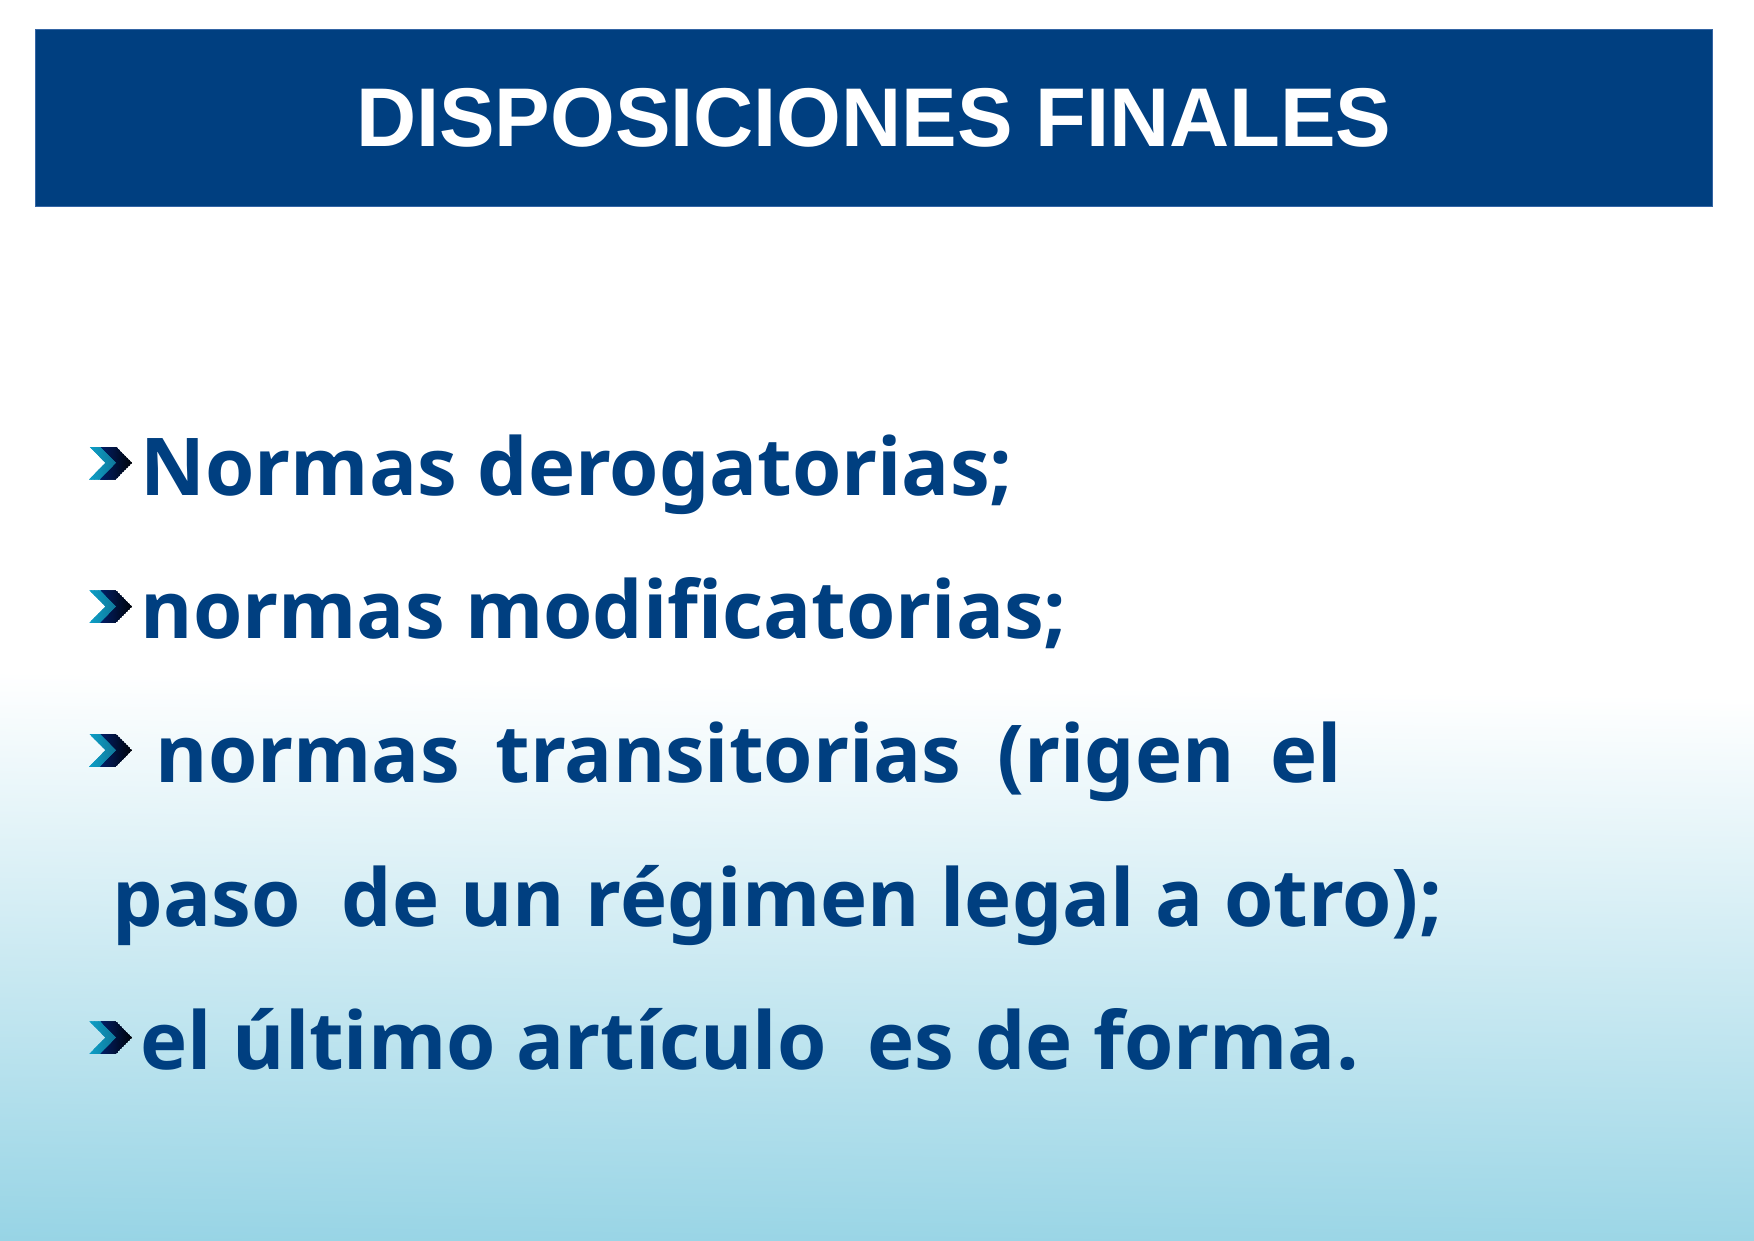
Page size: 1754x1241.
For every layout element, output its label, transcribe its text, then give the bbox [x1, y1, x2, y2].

text_box DISPOSICIONES FINALES [35, 29, 1713, 207]
subtitle Normas derogatorias; normas modificatorias; normas transitorias (rigen el paso de un régimen legal a otro); el último artículo es de forma. [87, 367, 1667, 1087]
